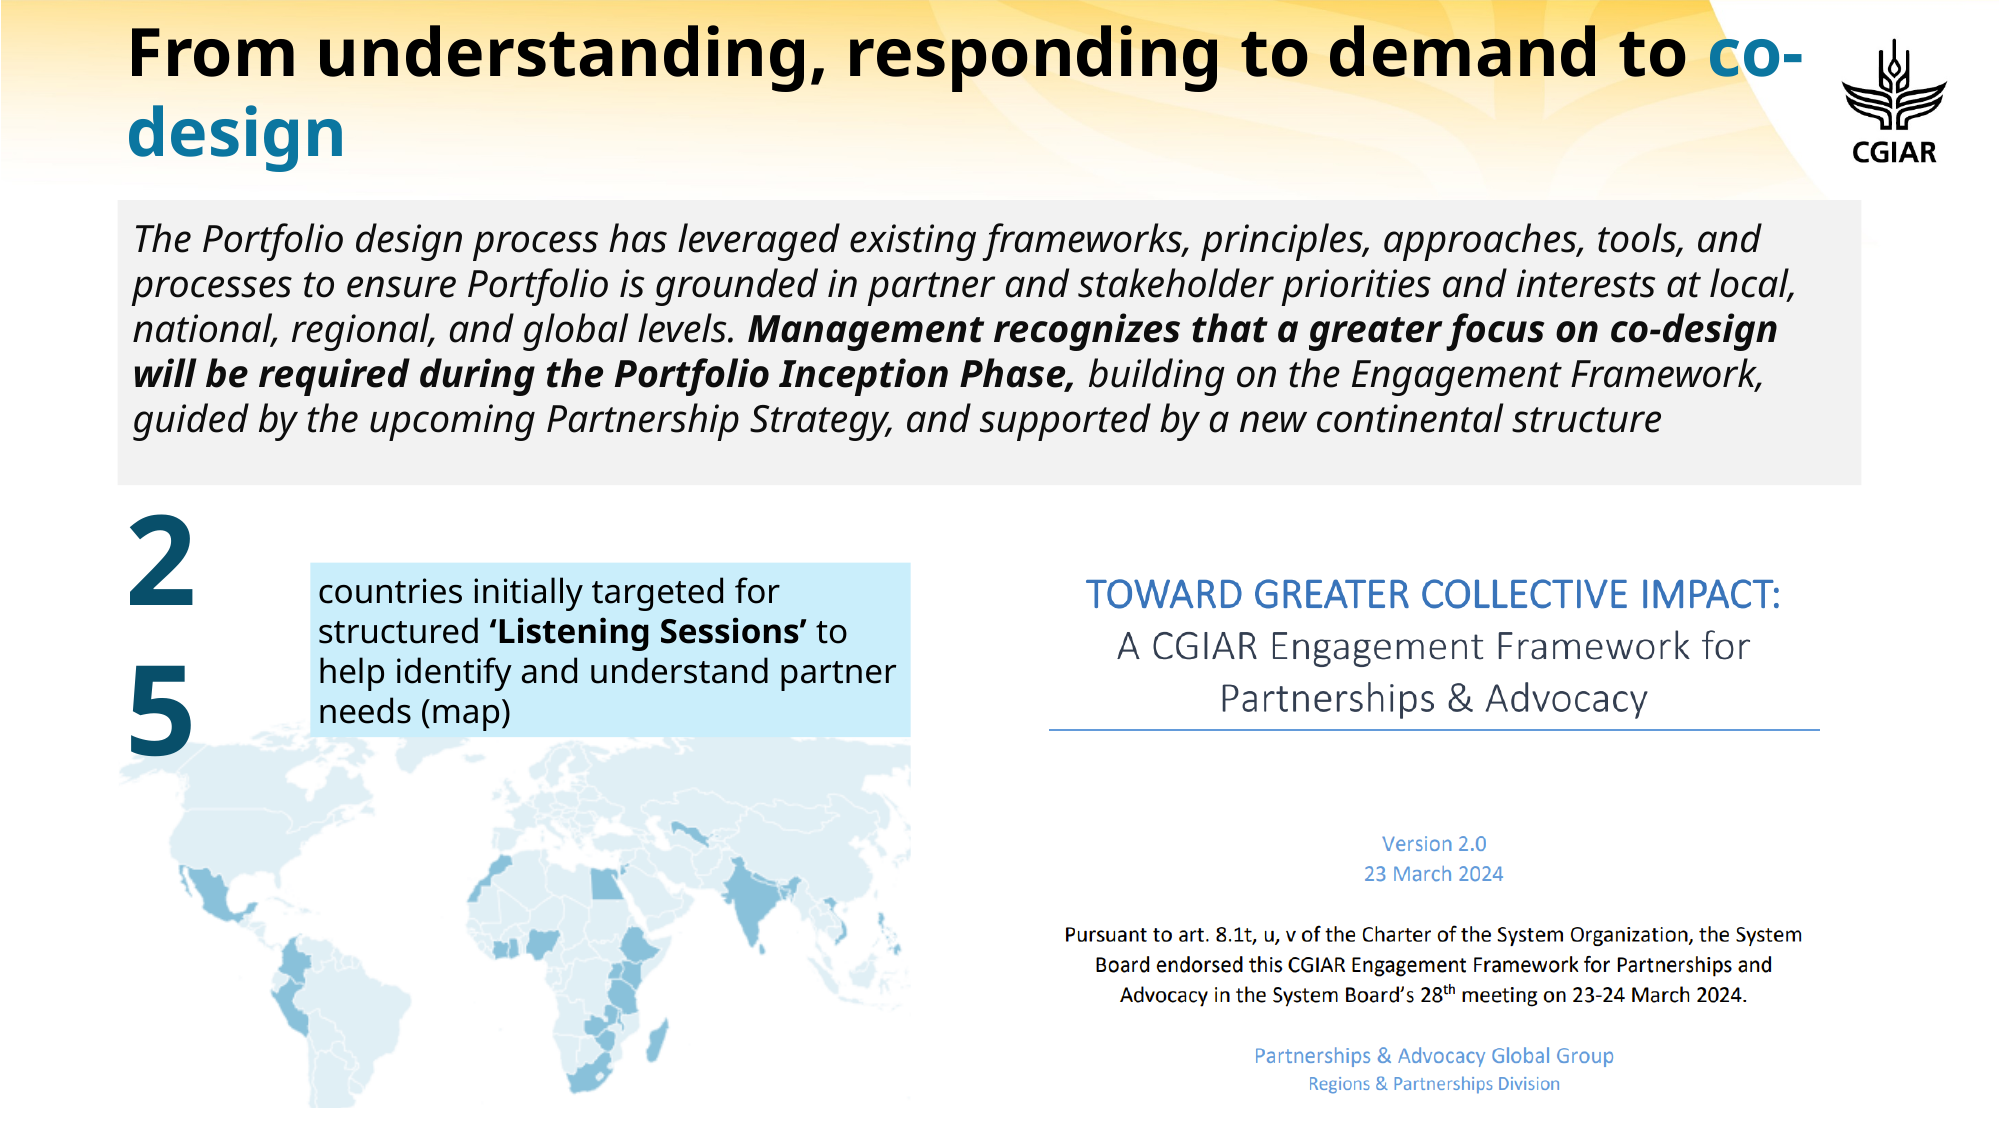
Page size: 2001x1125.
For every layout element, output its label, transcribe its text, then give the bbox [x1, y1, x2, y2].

text_box The Portfolio design process has leveraged existing frameworks, principles, approaches, tools, and processes to ensure Portfolio is grounded in partner and stakeholder priorities and interests at local, national, regional, and global levels. Management recognizes that a greater focus on co-design will be required during the Portfolio Inception Phase, building on the Engagement Framework, guided by the upcoming Partnership Strategy, and supported by a new continental structure [117, 200, 1862, 486]
title From understanding, responding to demand to co-design [118, 81, 1873, 178]
text_box countries initially targeted for structured ‘Listening Sessions’ to help identify and understand partner needs (map) [310, 562, 911, 699]
picture [118, 713, 911, 1108]
text_box 25 [118, 473, 271, 788]
picture [1012, 534, 1862, 1108]
